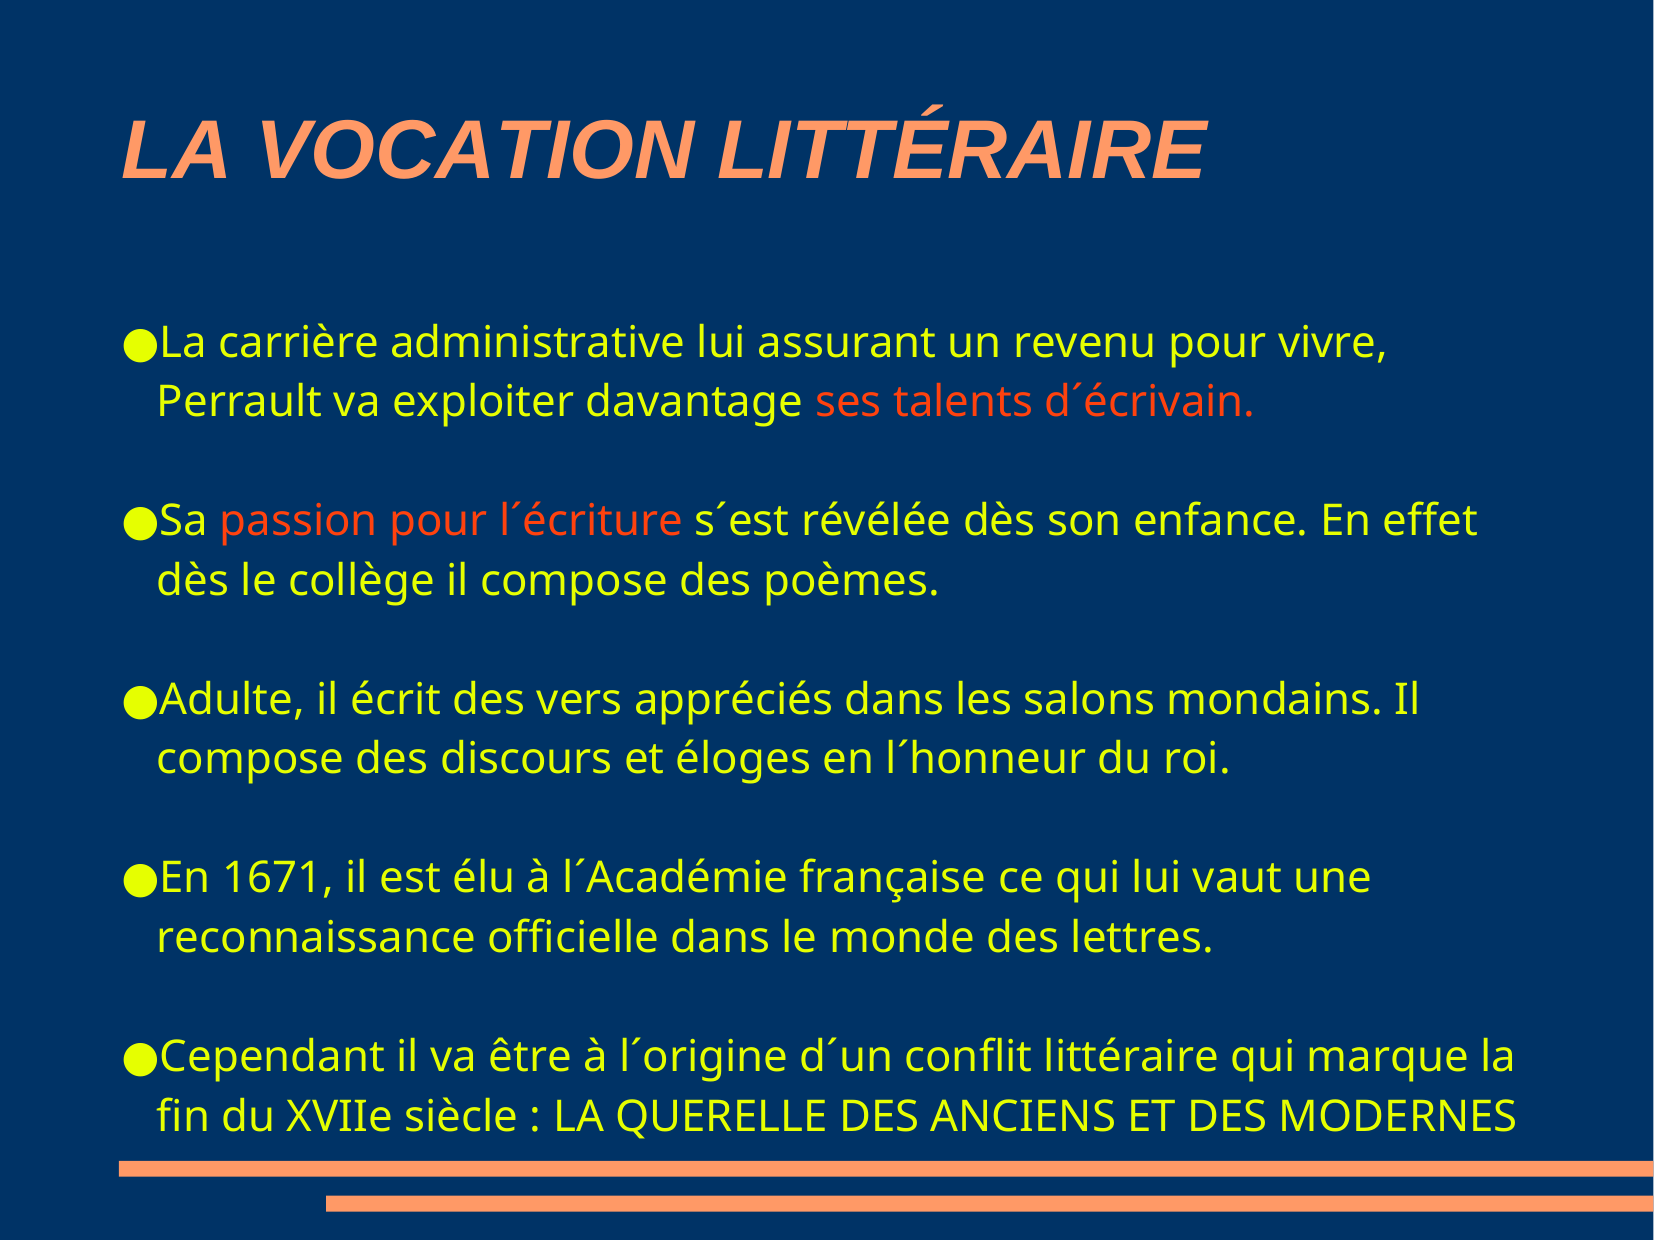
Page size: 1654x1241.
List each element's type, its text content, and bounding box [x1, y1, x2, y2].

subtitle ●La carrière administrative lui assurant un revenu pour vivre, Perrault va exploiter davantage ses talents d´écrivain. ●Sa passion pour l´écriture s´est révélée dès son enfance. En effet dès le collège il compose des poèmes. ●Adulte, il écrit des vers appréciés dans les salons mondains. Il compose des discours et éloges en l´honneur du roi. ●En 1671, il est élu à l´Académie française ce qui lui vaut une reconnaissance officielle dans le monde des lettres. ●Cependant il va être à l´origine d´un conflit littéraire qui marque la fin du XVIIe siècle : LA QUERELLE DES ANCIENS ET DES MODERNES [121, 329, 1561, 1125]
title LA VOCATION LITTÉRAIRE [121, 53, 1534, 246]
